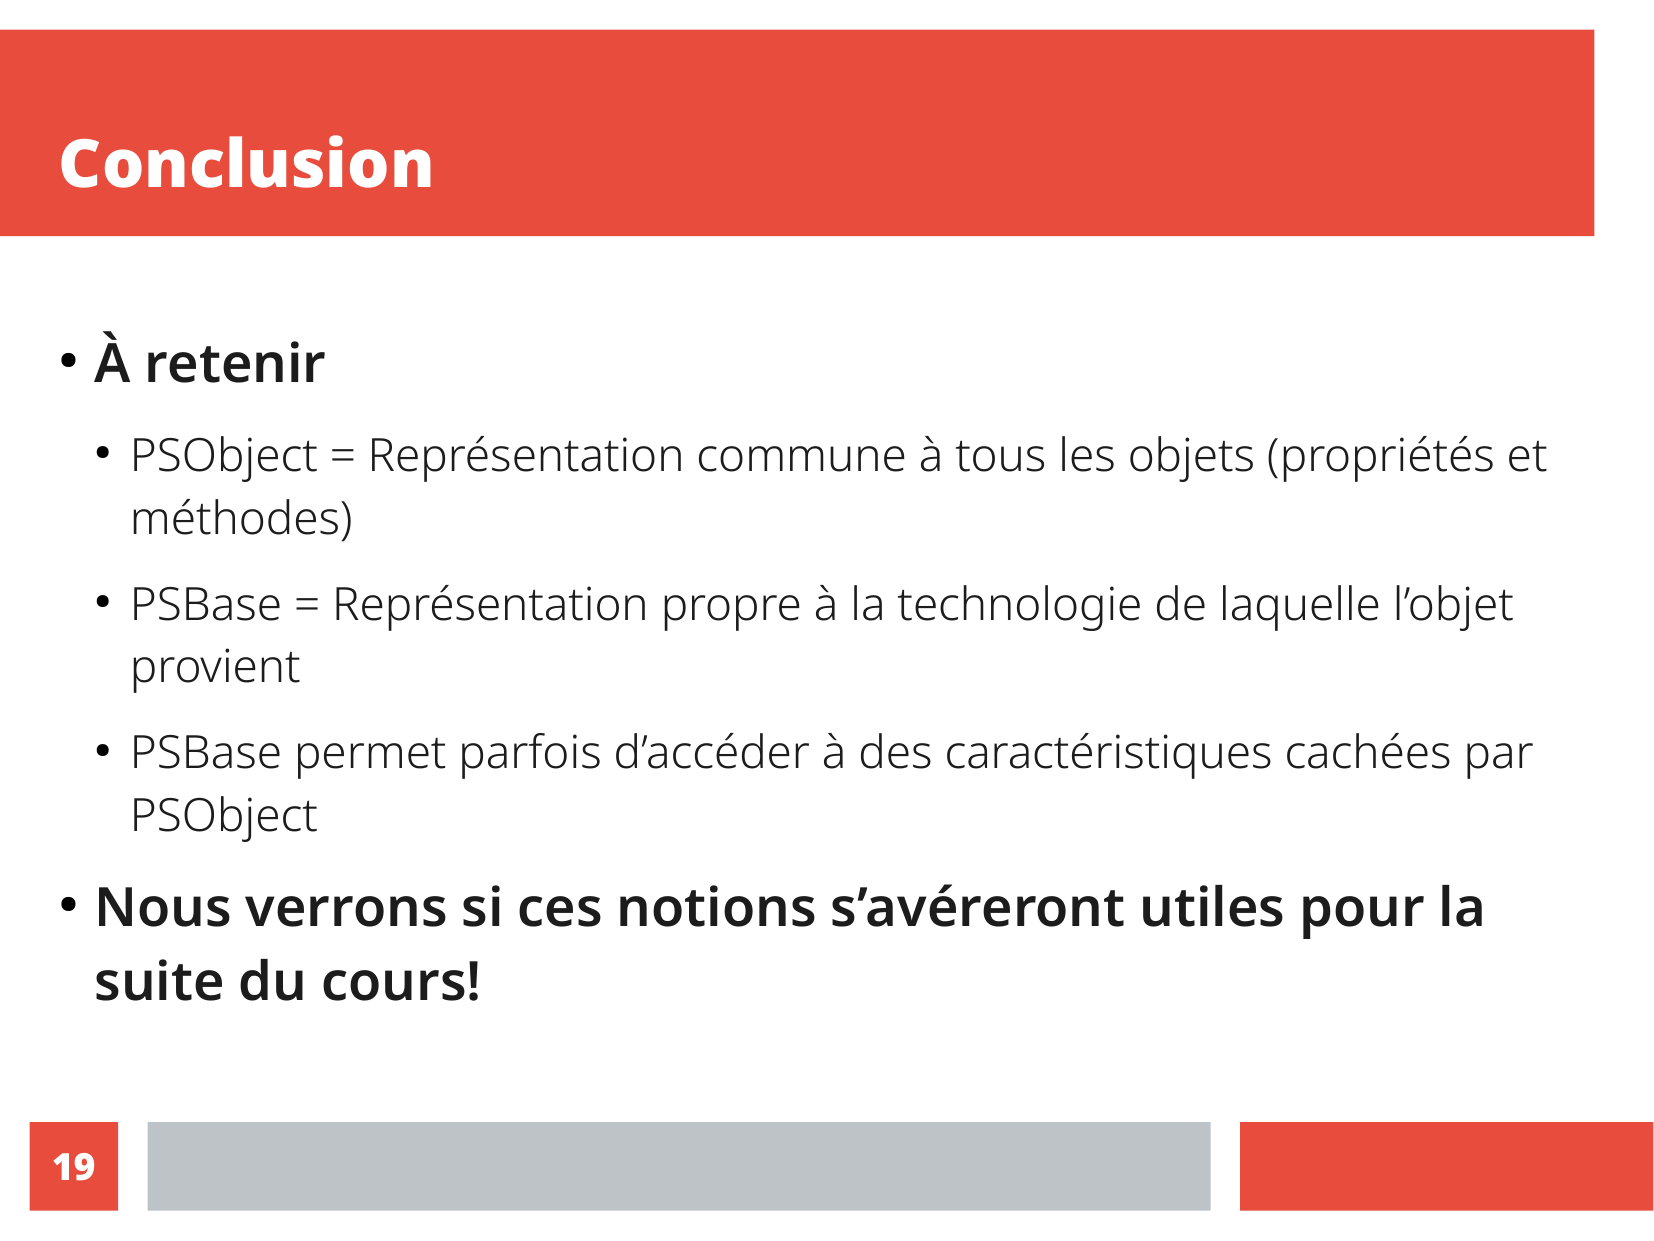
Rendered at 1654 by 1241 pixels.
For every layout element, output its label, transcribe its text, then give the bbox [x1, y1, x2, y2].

title Conclusion [59, 59, 1595, 207]
list À retenir PSObject = Représentation commune à tous les objets (propriétés et méthodes) PSBase = Représentation propre à la technologie de laquelle l’objet provient PSBase permet parfois d’accéder à des caractéristiques cachées par PSObject Nous verrons si ces notions s’avéreront utiles pour la suite du cours! [59, 324, 1565, 1093]
